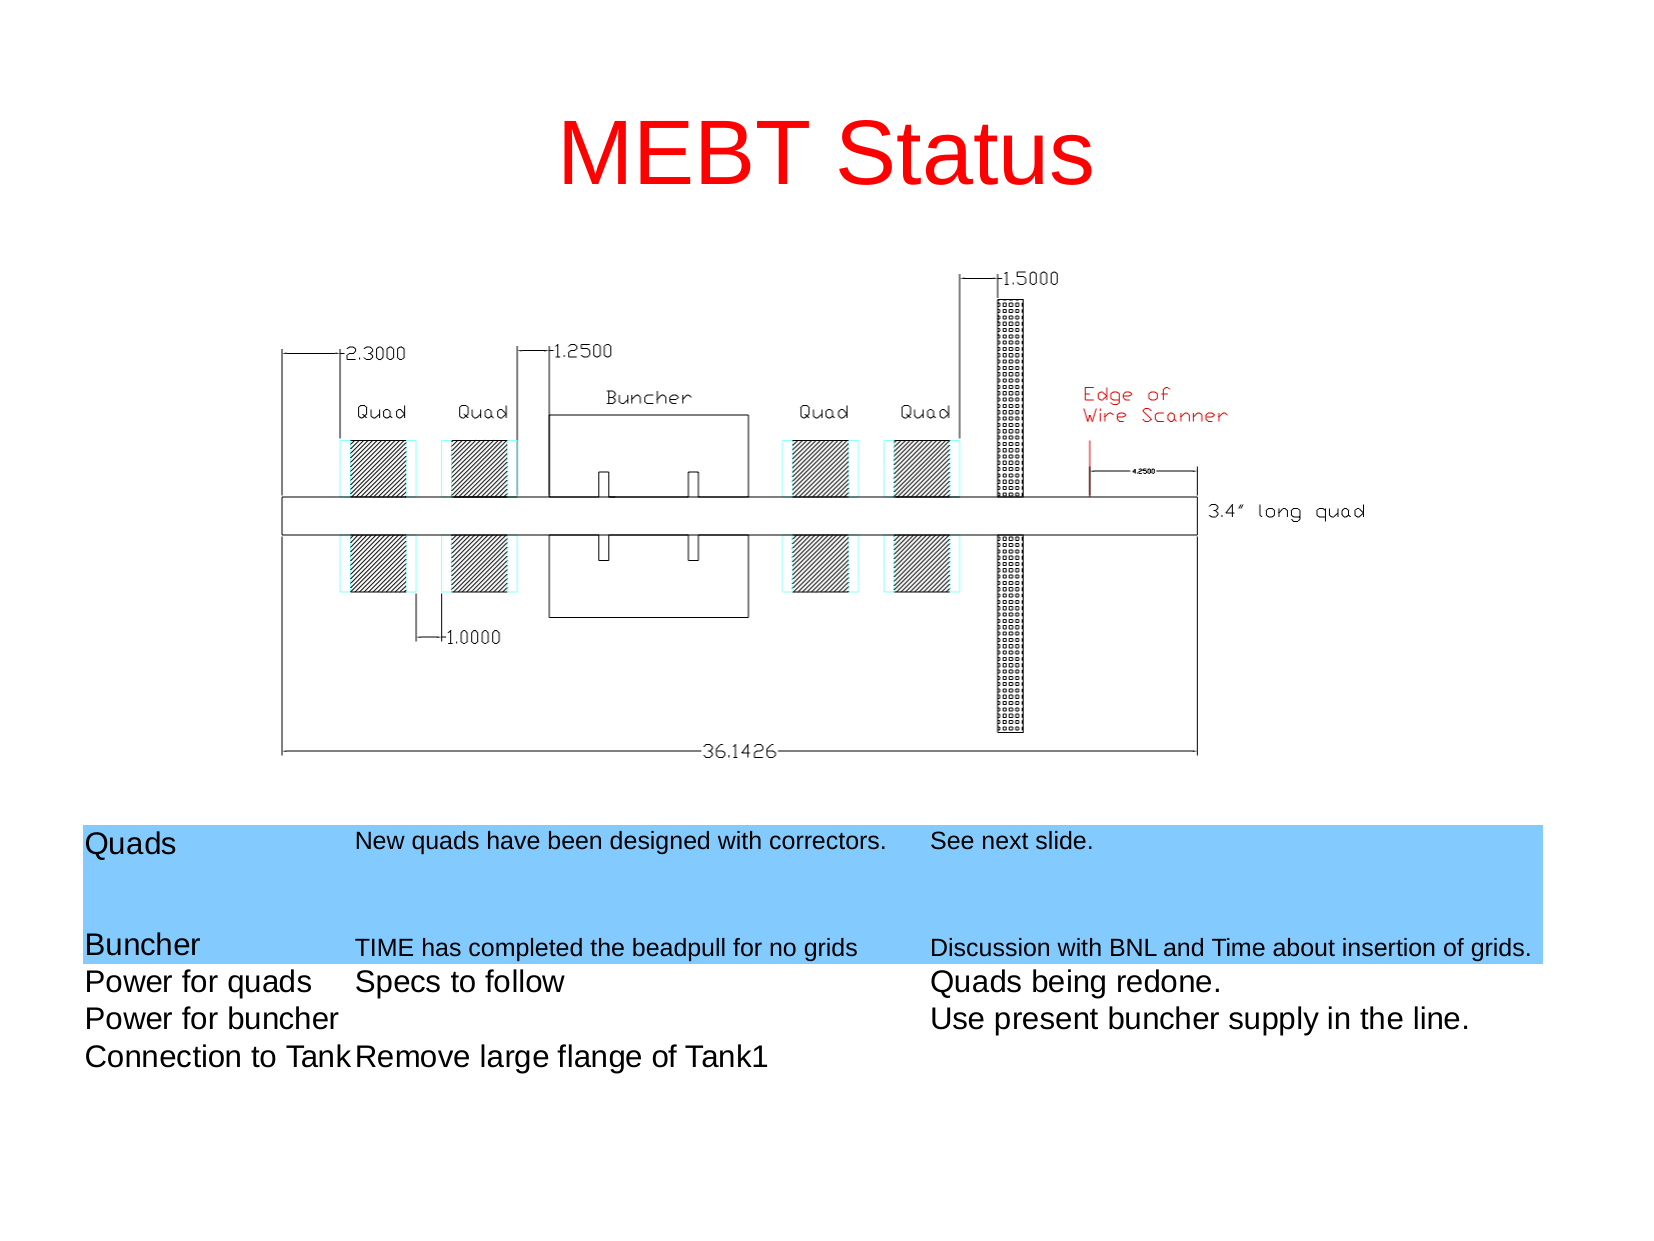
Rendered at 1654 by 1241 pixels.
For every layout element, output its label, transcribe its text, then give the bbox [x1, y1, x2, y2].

picture [255, 208, 1381, 826]
title MEBT Status [82, 56, 1571, 250]
chart [82, 825, 1546, 1154]
